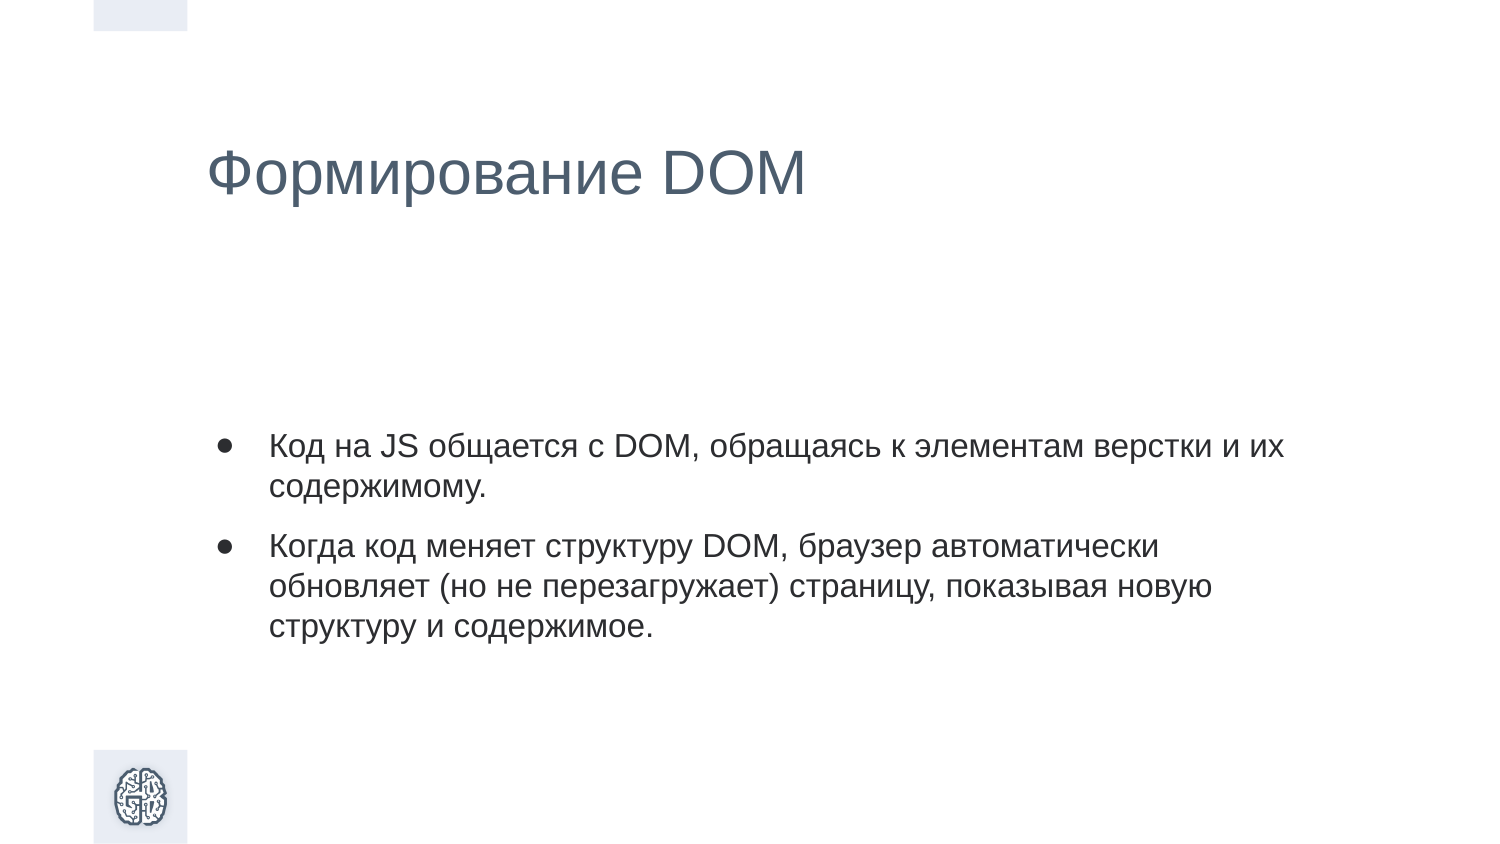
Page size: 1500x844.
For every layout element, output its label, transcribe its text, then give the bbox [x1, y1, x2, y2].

title Формирование DOM [186, 94, 1311, 244]
picture [106, 760, 175, 834]
text_box Код на JS общается с DOM, обращаясь к элементам верстки и их содержимому. Когда код меняет структуру DOM, браузер автоматически обновляет (но не перезагружает) страницу, показывая новую структуру и содержимое. [186, 400, 1311, 668]
